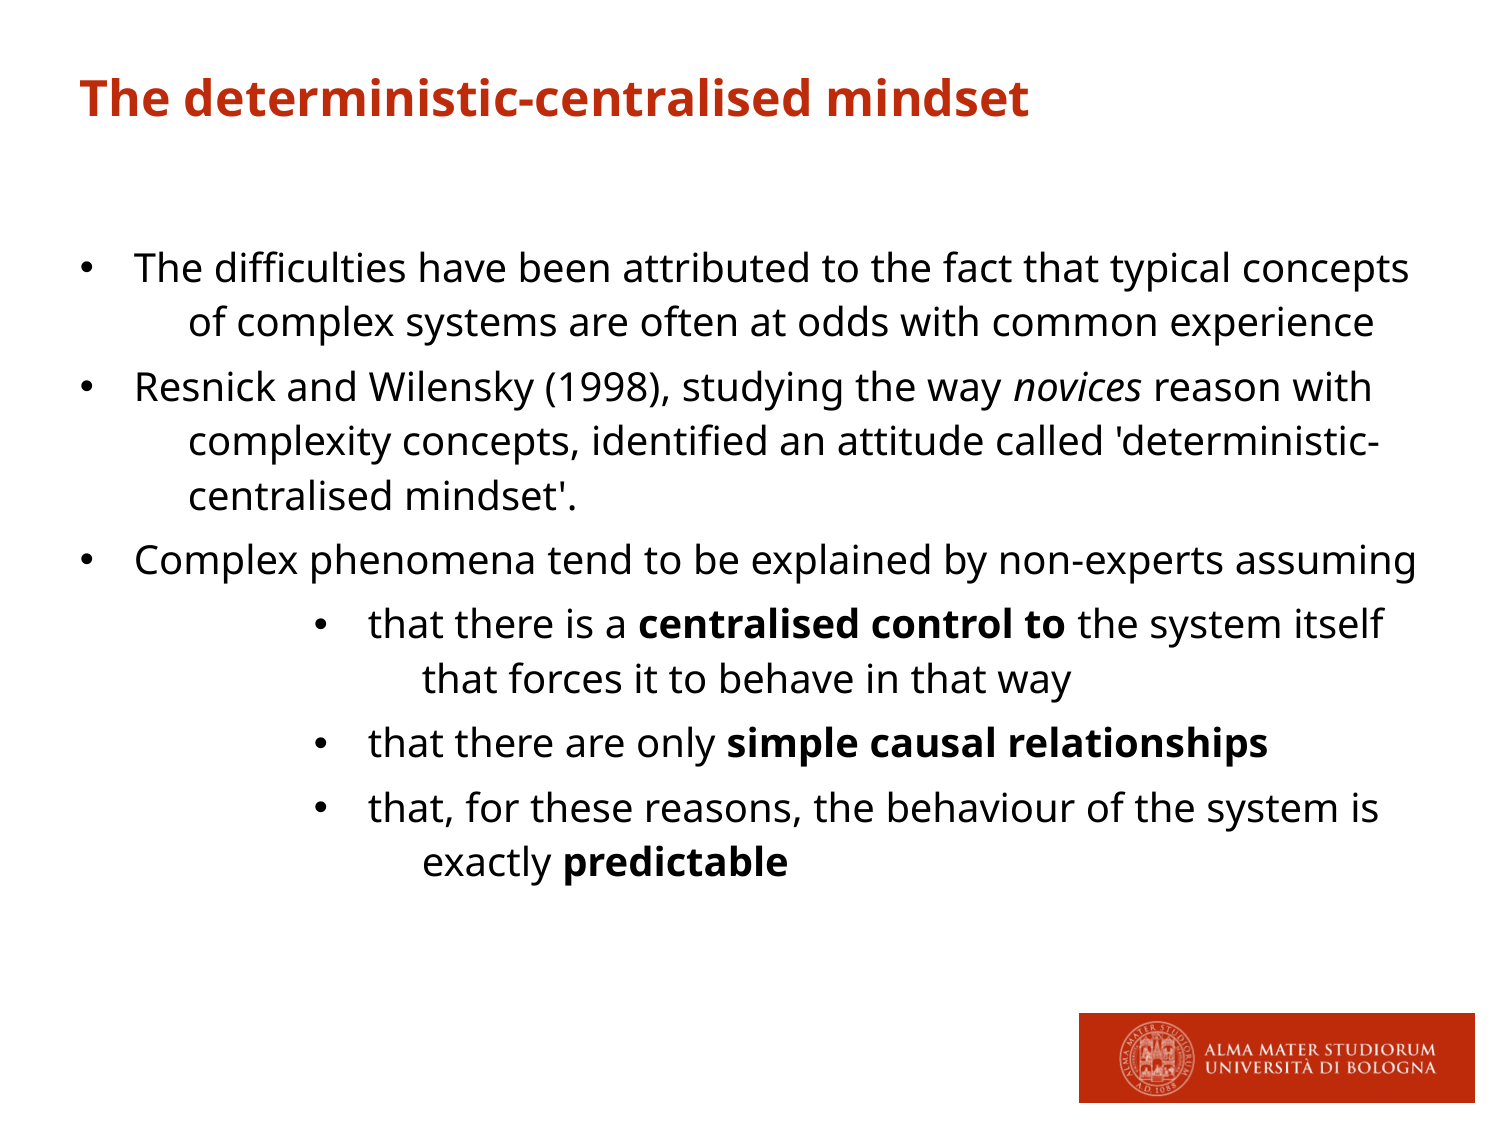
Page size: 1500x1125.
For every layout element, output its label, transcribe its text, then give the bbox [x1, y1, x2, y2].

list The difficulties have been attributed to the fact that typical concepts of complex systems are often at odds with common experience Resnick and Wilensky (1998), studying the way novices reason with complexity concepts, identified an attitude called 'deterministic-centralised mindset'. Complex phenomena tend to be explained by non-experts assuming that there is a centralised control to the system itself that forces it to behave in that way that there are only simple causal relationships that, for these reasons, the behaviour of the system is exactly predictable [64, 231, 1447, 988]
list The deterministic-centralised mindset [64, 78, 1447, 185]
